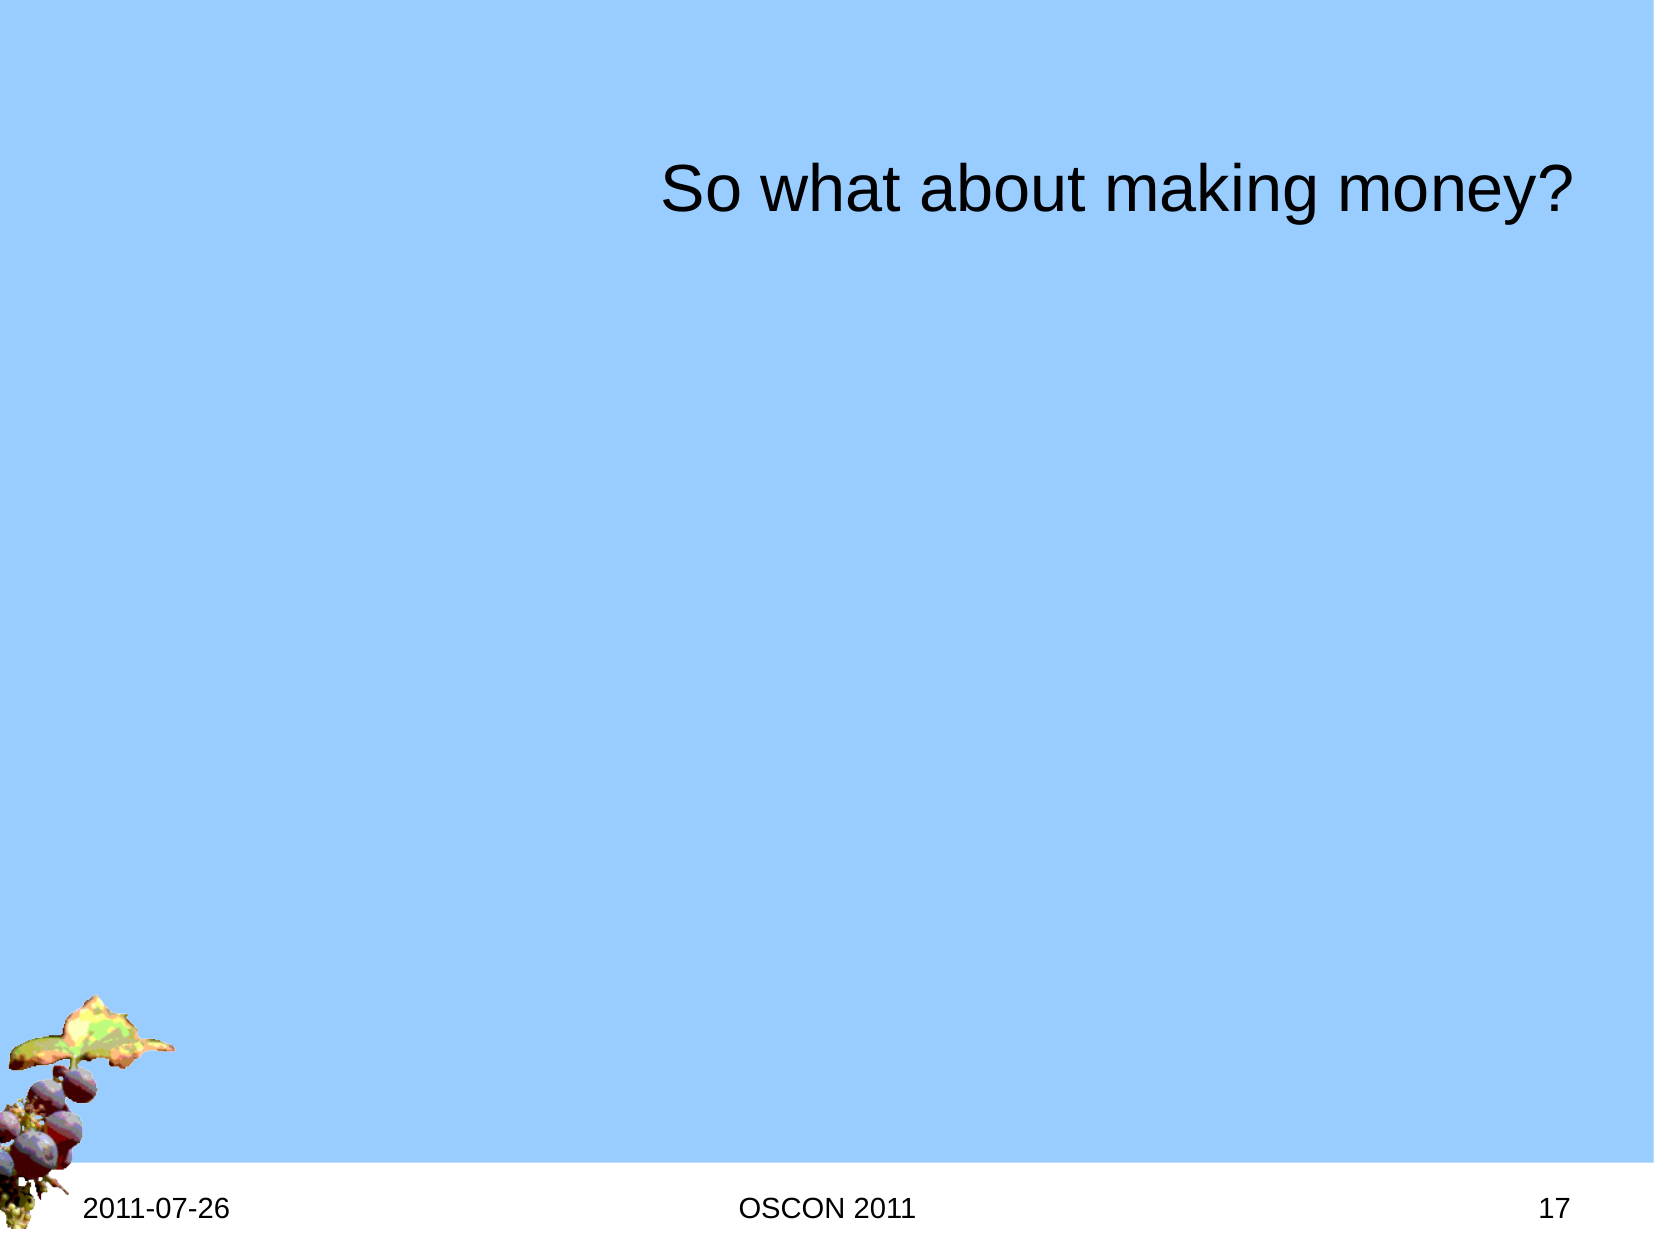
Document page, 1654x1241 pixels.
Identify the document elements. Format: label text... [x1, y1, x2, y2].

subtitle So what about making money? [637, 126, 1576, 249]
picture [0, 990, 188, 1229]
